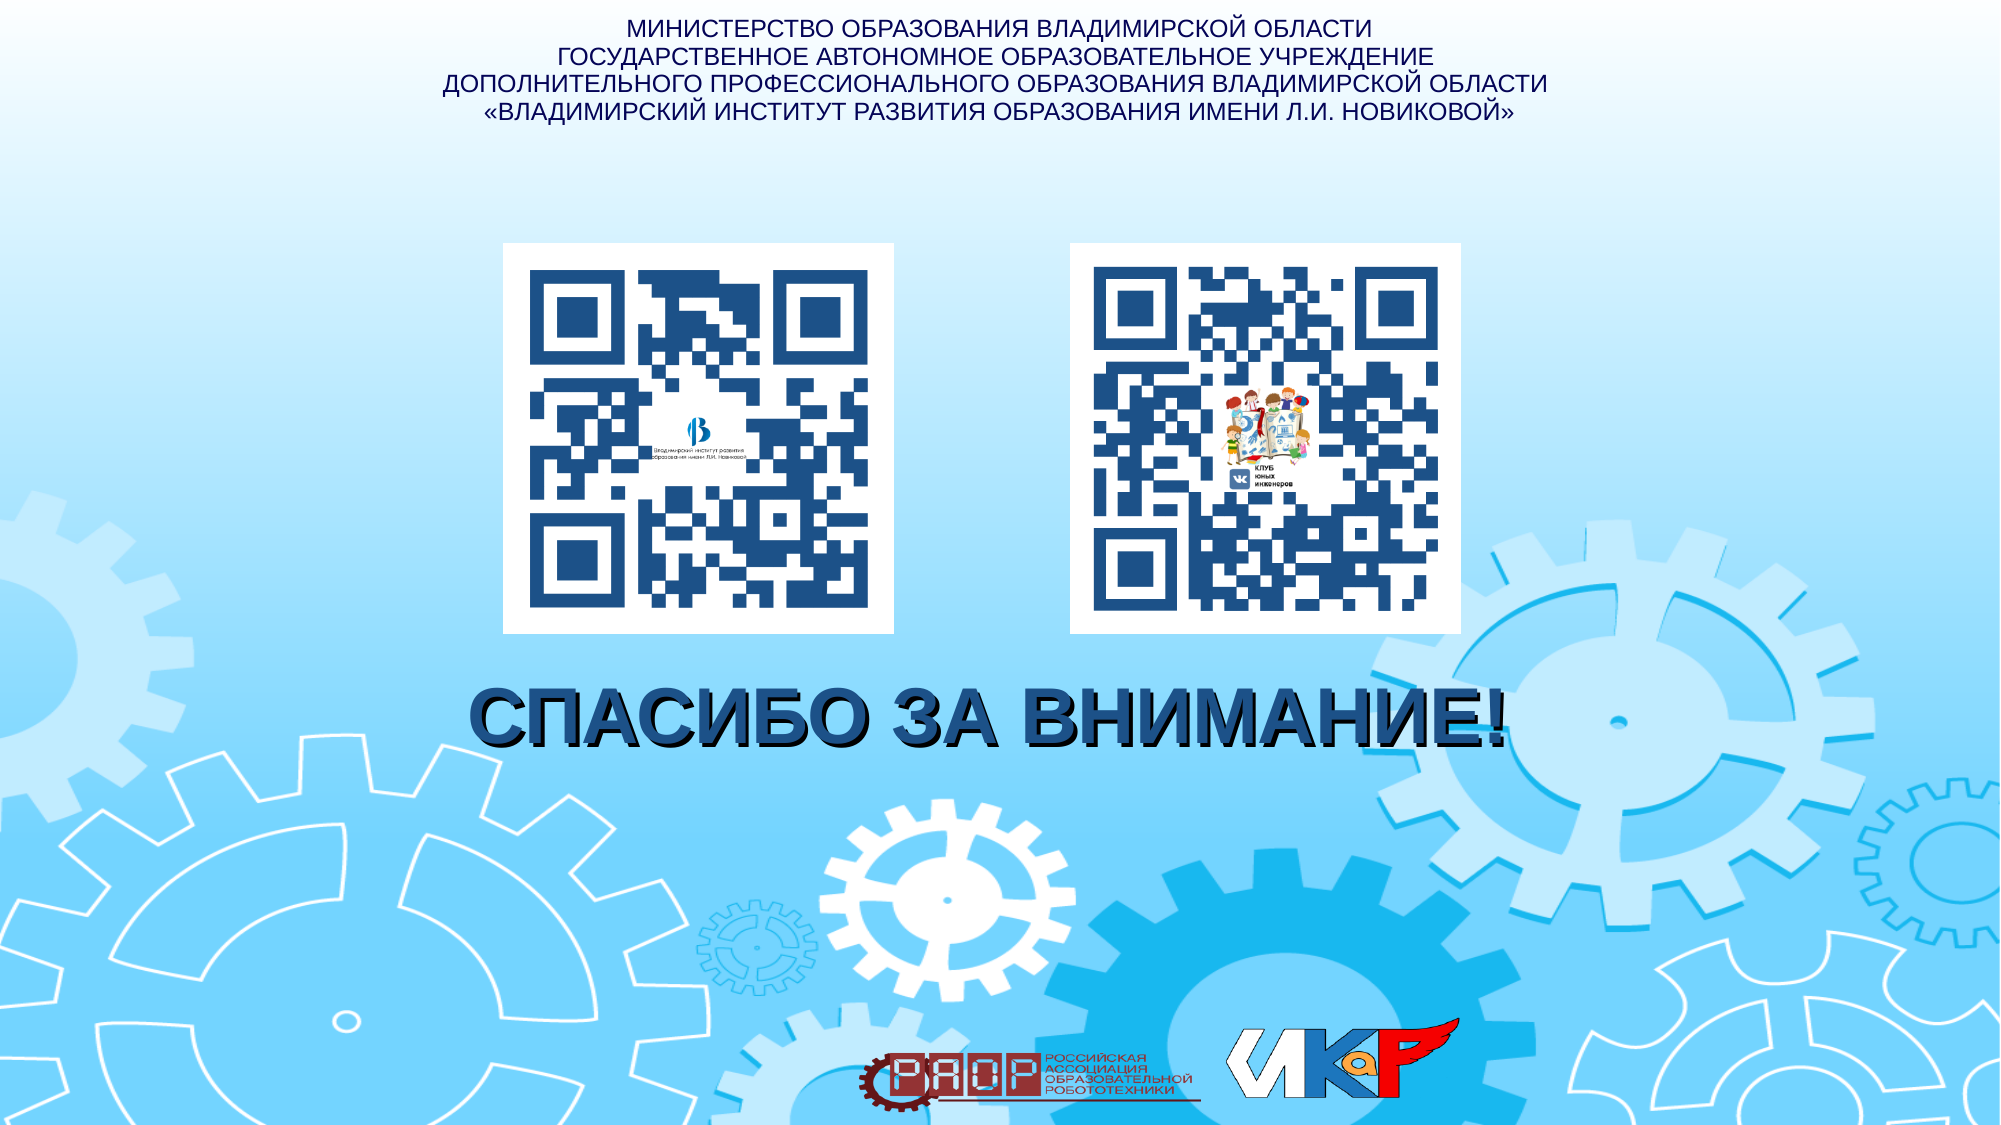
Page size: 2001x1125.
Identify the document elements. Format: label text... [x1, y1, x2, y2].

picture [1224, 1013, 1462, 1104]
picture [1070, 243, 1461, 634]
picture [503, 243, 894, 634]
text_box МИНИСТЕРСТВО ОБРАЗОВАНИЯ ВЛАДИМИРСКОЙ ОБЛАСТИ ГОСУДАРСТВЕННОЕ АВТОНОМНОЕ ОБРАЗОВАТЕЛЬНОЕ УЧРЕЖДЕНИЕ ДОПОЛНИТЕЛЬНОГО ПРОФЕССИОНАЛЬНОГО ОБРАЗОВАНИЯ ВЛАДИМИРСКОЙ ОБЛАСТИ «ВЛАДИМИРСКИЙ ИНСТИТУТ РАЗВИТИЯ ОБРАЗОВАНИЯ ИМЕНИ Л.И. НОВИКОВОЙ» [285, 7, 1715, 134]
picture [858, 1051, 1201, 1113]
text_box СПАСИБО ЗА ВНИМАНИЕ! [165, 643, 1812, 792]
